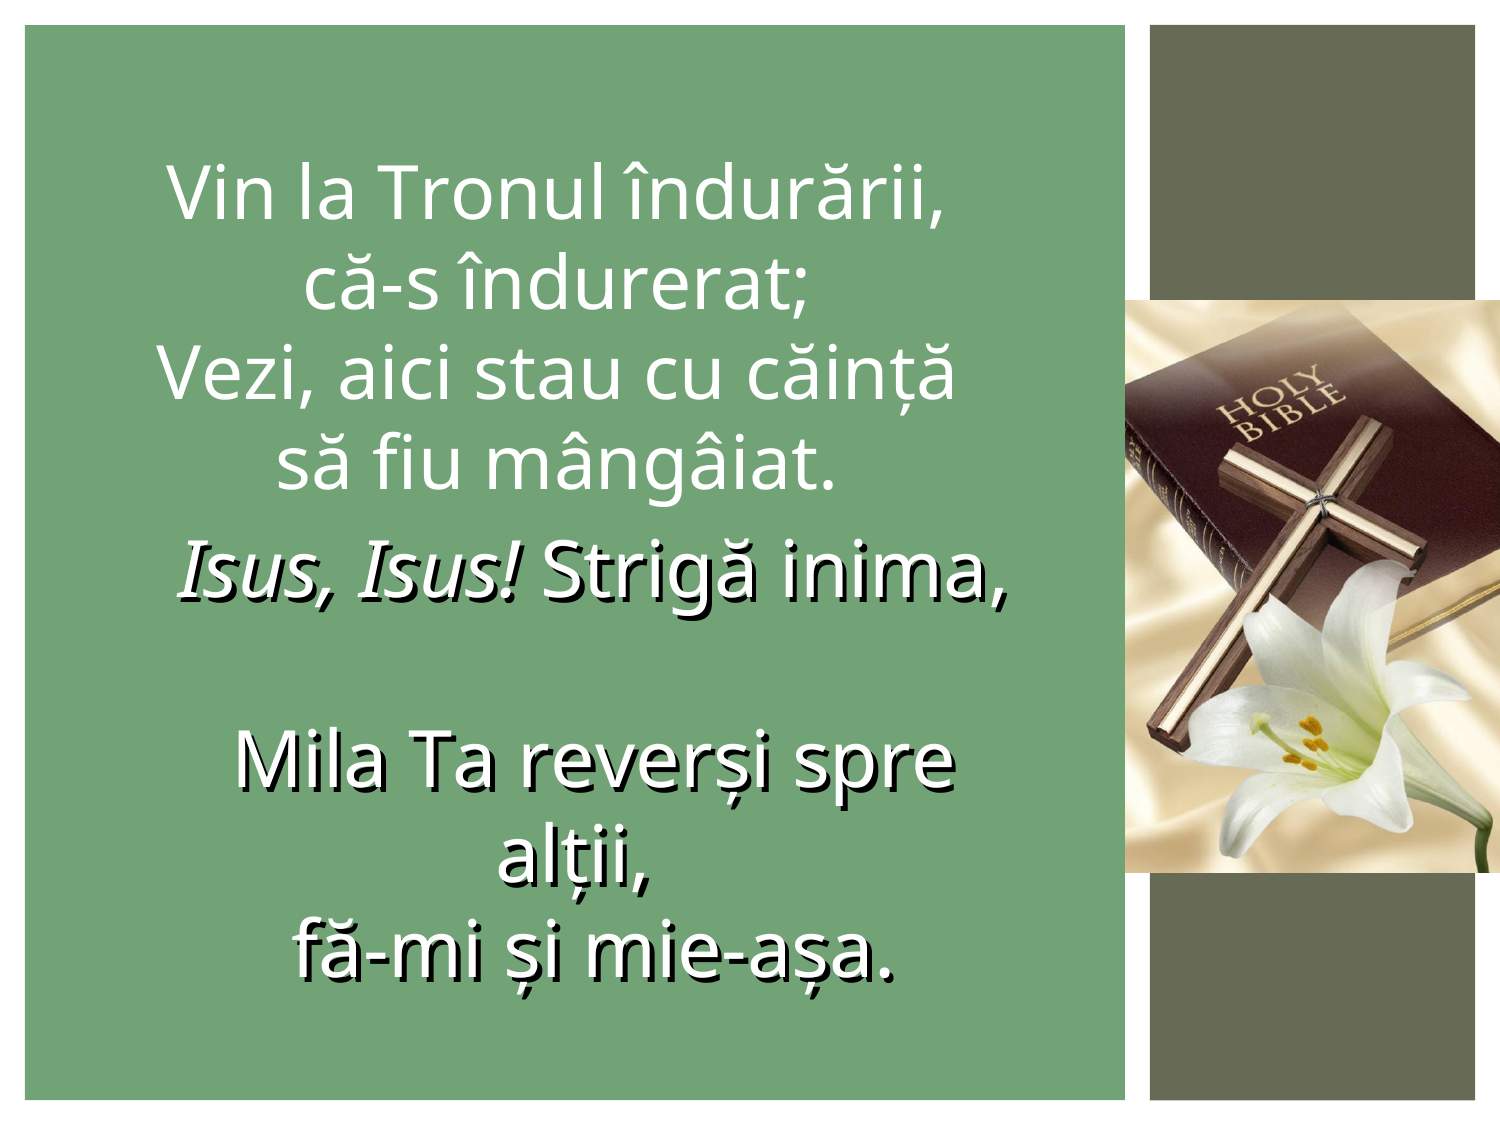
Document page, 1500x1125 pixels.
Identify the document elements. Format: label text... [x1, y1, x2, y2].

text_box Vin la Tronul îndurării, că-s îndurerat; Vezi, aici stau cu căință să fiu mângâiat. [38, 137, 1077, 513]
picture [1125, 299, 1500, 873]
text_box Isus, Isus! Strigă inima, Mila Ta reverşi spre alţii, fă‑mi şi mie‑aşa. [162, 587, 1025, 925]
